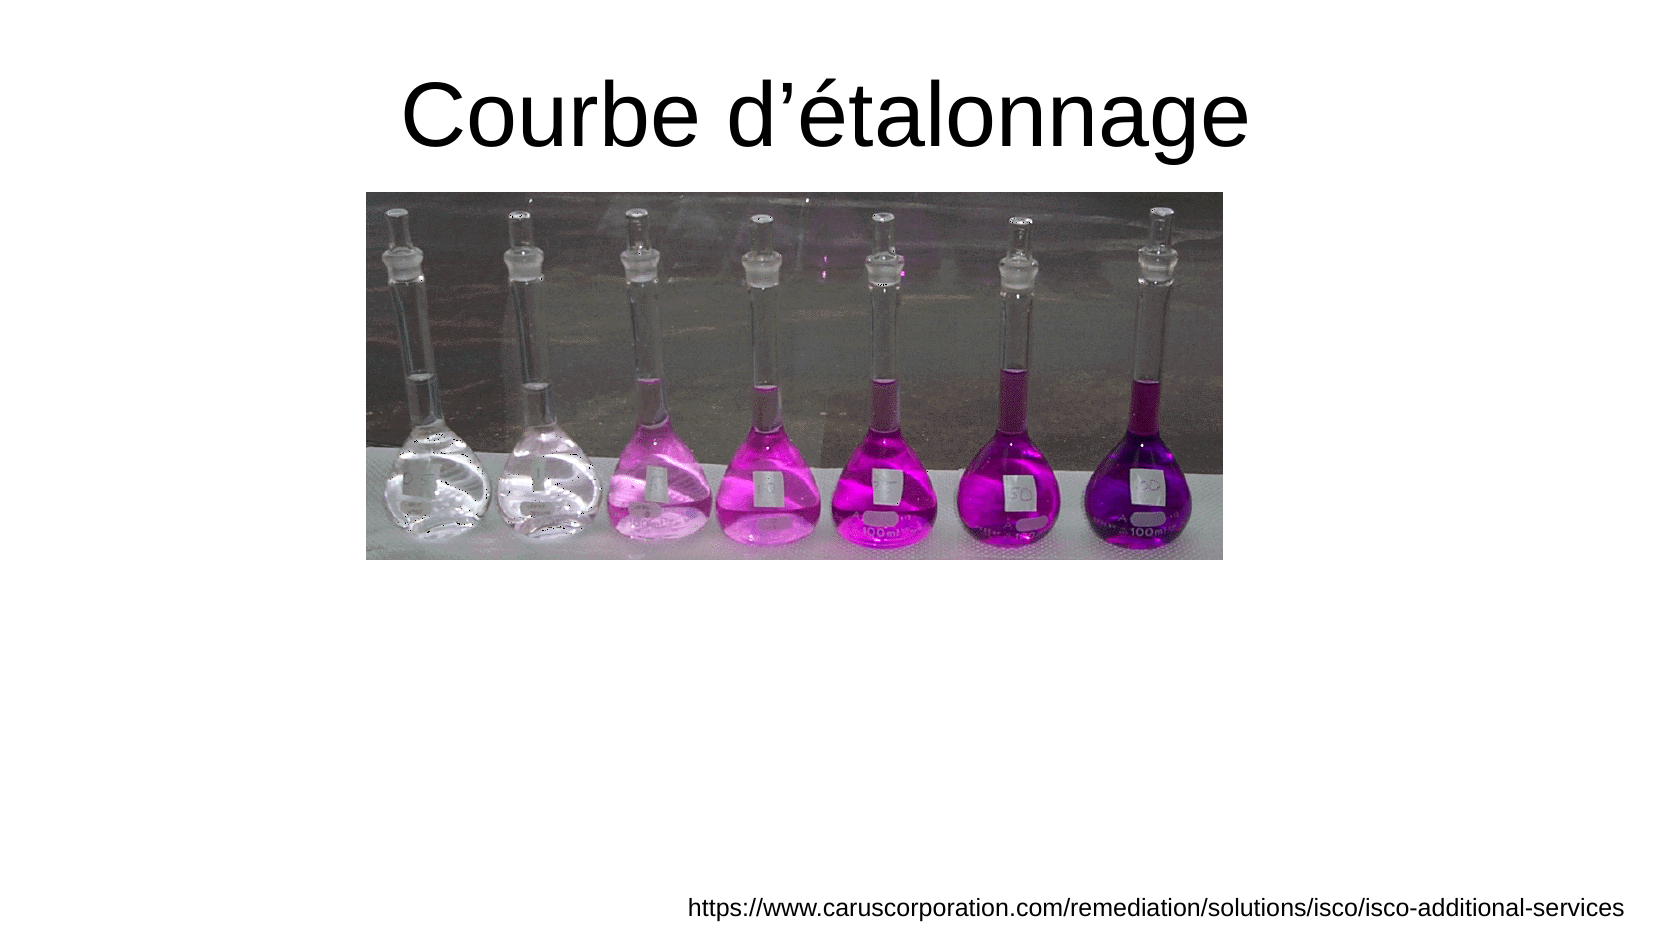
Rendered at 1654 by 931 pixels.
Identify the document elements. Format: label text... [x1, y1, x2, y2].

picture [366, 192, 1223, 560]
title Courbe d’étalonnage [82, 37, 1571, 193]
text_box https://www.caruscorporation.com/remediation/solutions/isco/isco-additional-services [673, 885, 1654, 931]
